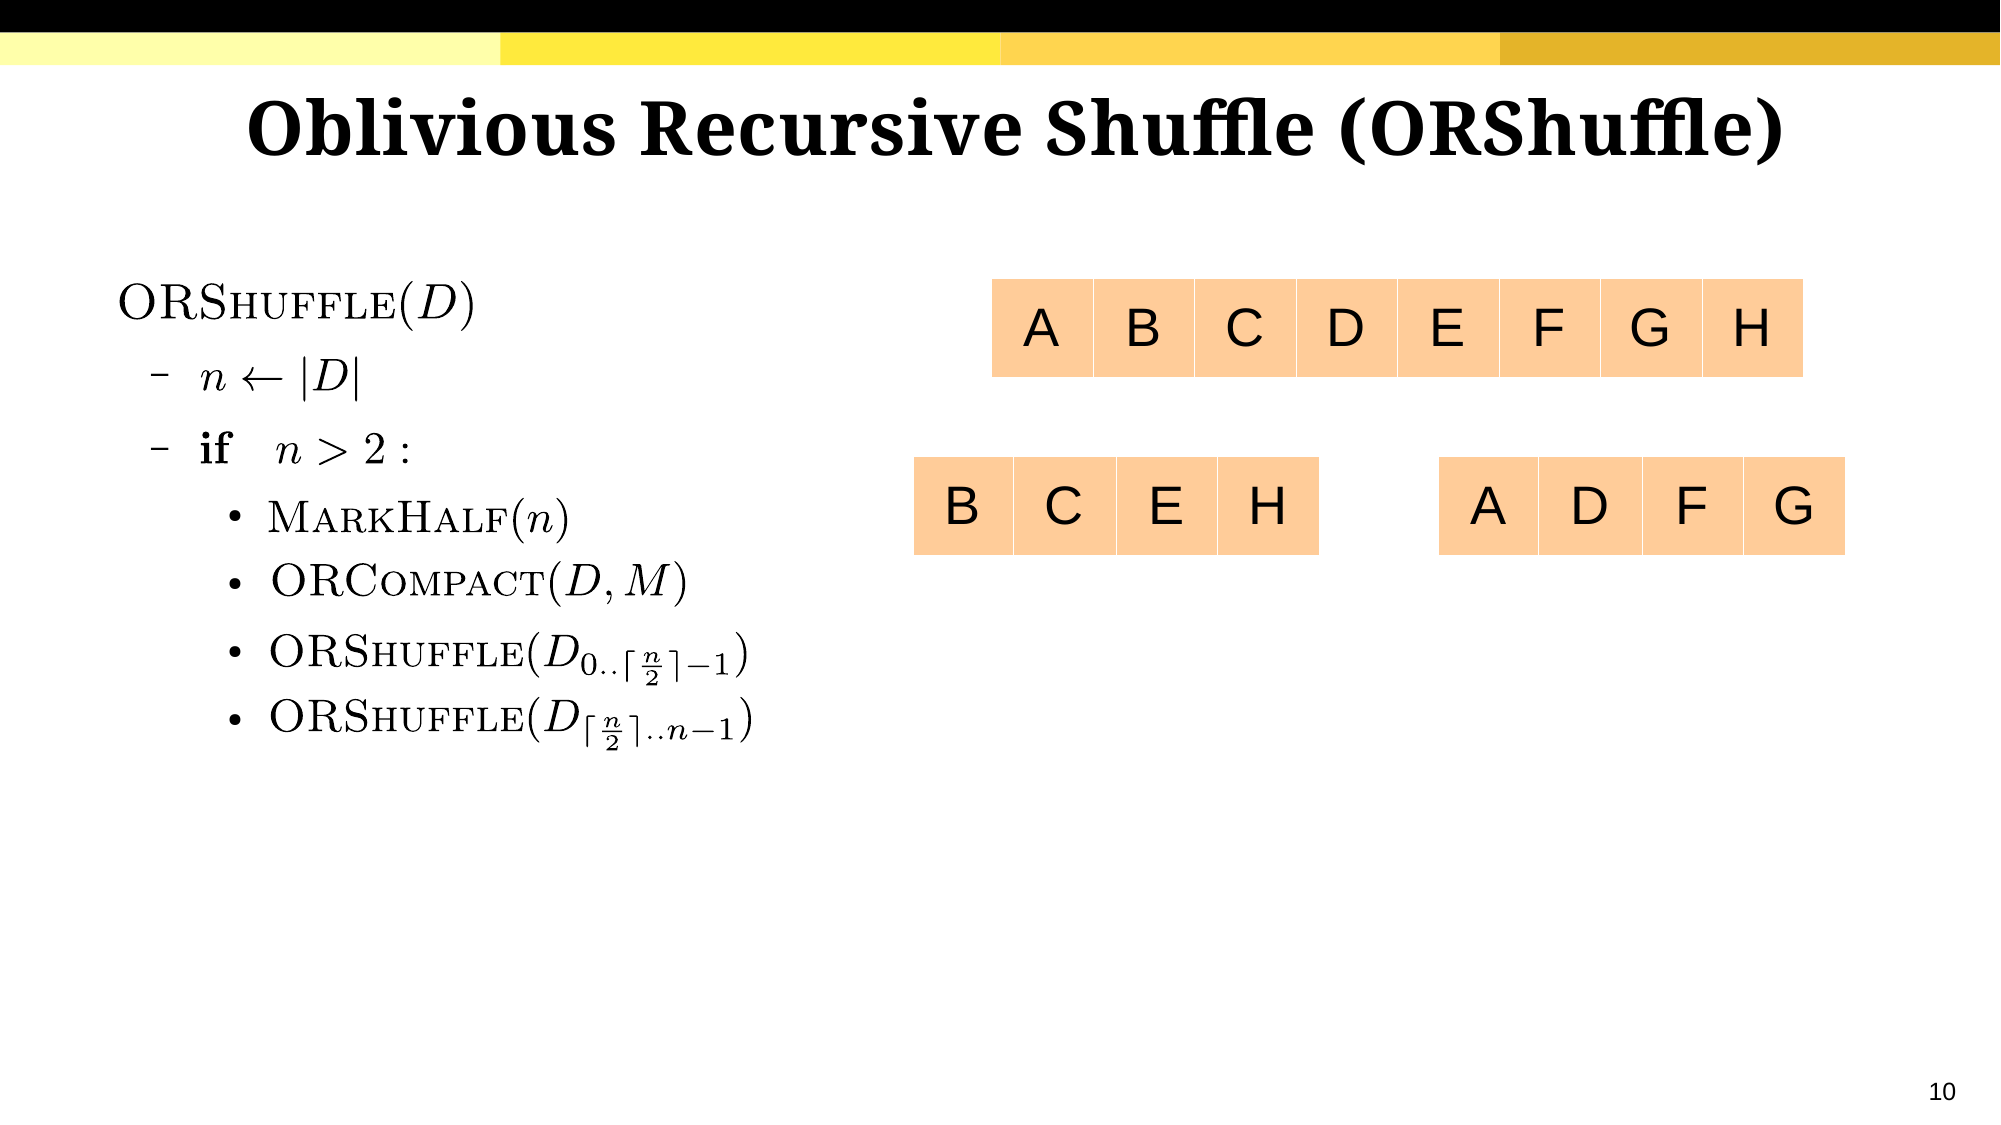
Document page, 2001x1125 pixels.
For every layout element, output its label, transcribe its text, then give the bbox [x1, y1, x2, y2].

table_header G [1744, 457, 1845, 555]
text_box [200, 431, 408, 466]
title Oblivious Recursive Shuffle (ORShuffle) [48, 59, 1985, 207]
table_header B [914, 457, 1013, 555]
table_header F [1643, 457, 1743, 555]
table_header A [1439, 457, 1538, 555]
list [47, 259, 1946, 1067]
text_box [268, 497, 568, 544]
text_box [269, 631, 747, 686]
text_box [269, 696, 752, 751]
table_header H [1218, 457, 1319, 555]
text_box [271, 561, 686, 607]
table_header E [1117, 457, 1217, 555]
text_box [118, 280, 473, 331]
text_box 10 [1913, 1069, 1972, 1113]
table_header D [1539, 457, 1642, 555]
table_header C [1014, 457, 1116, 555]
text_box [200, 356, 358, 402]
